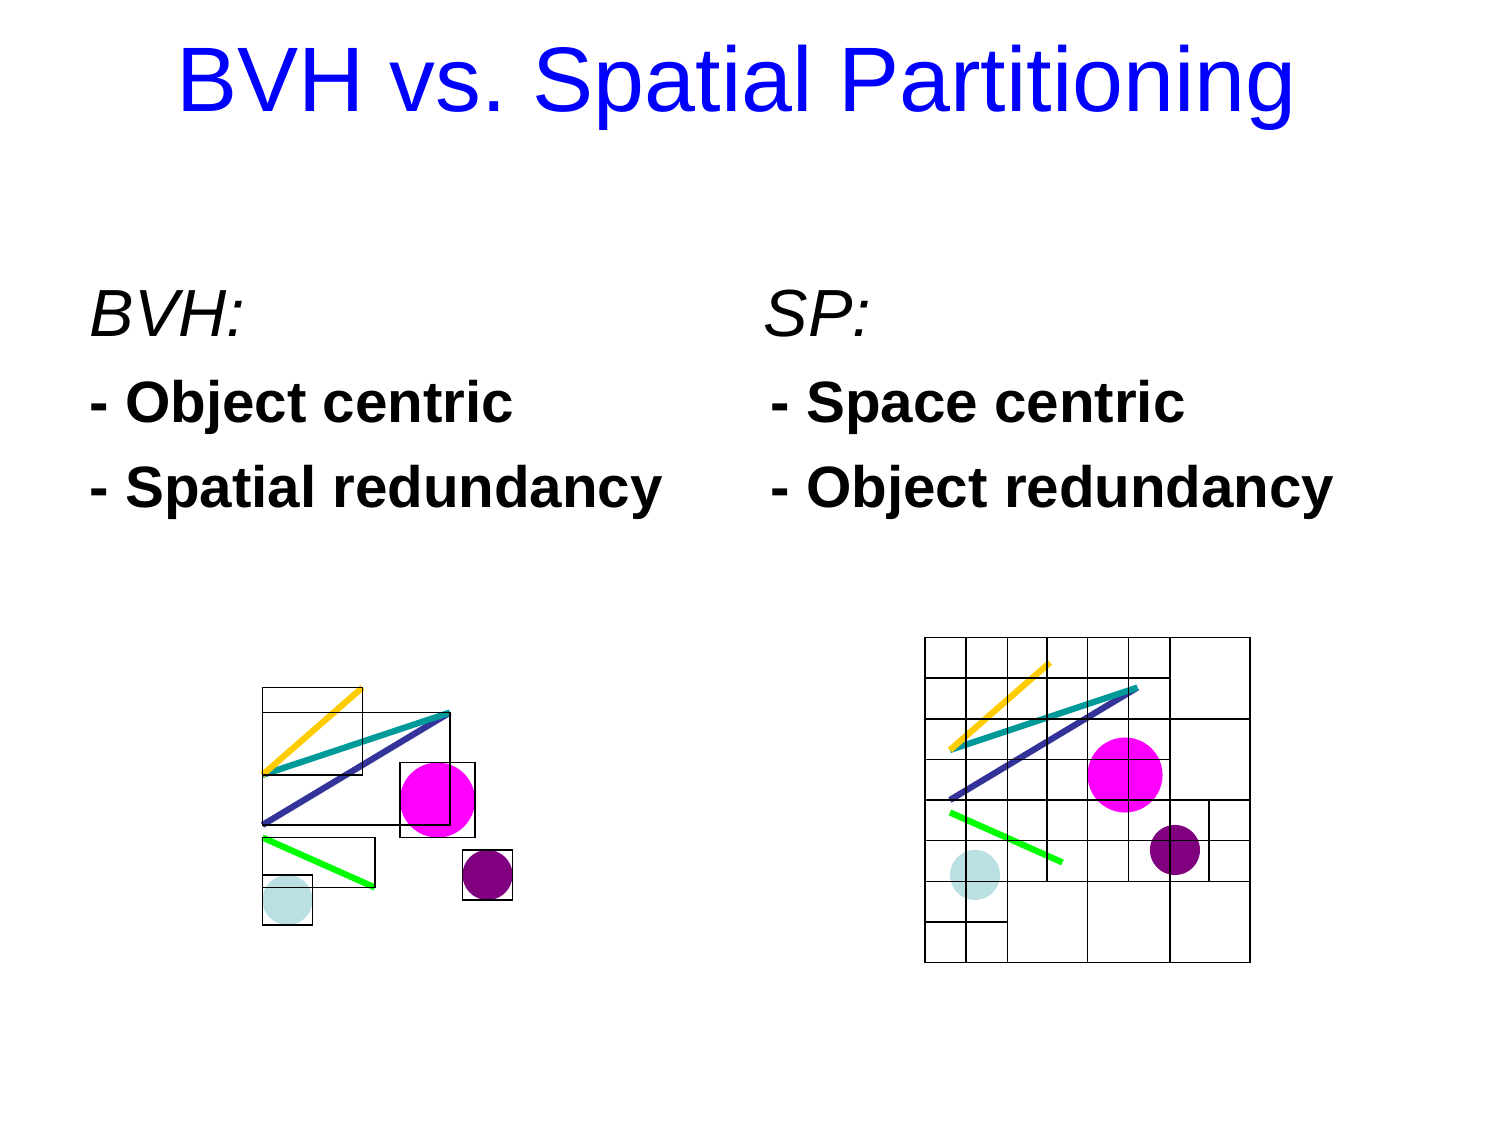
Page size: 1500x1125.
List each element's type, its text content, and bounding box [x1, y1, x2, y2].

text_box [1152, 825, 1169, 840]
text_box [266, 876, 309, 887]
text_box [1171, 824, 1198, 840]
text_box [1091, 737, 1128, 759]
list BVH: SP: - Object centric - Space centric - Spatial redundancy - Object redundancy [75, 262, 1426, 1006]
text_box [1149, 841, 1169, 875]
text_box [951, 882, 965, 898]
text_box [950, 852, 965, 881]
text_box [967, 882, 999, 901]
text_box [1088, 760, 1128, 799]
text_box [1129, 760, 1163, 799]
text_box [1171, 841, 1201, 876]
text_box [1129, 801, 1153, 813]
title BVH vs. Spatial Partitioning [62, 0, 1413, 151]
text_box [1129, 737, 1159, 759]
text_box [967, 849, 1001, 881]
text_box [410, 765, 474, 837]
text_box [463, 851, 512, 899]
text_box [401, 763, 449, 824]
text_box [1098, 801, 1128, 813]
text_box [263, 888, 312, 924]
